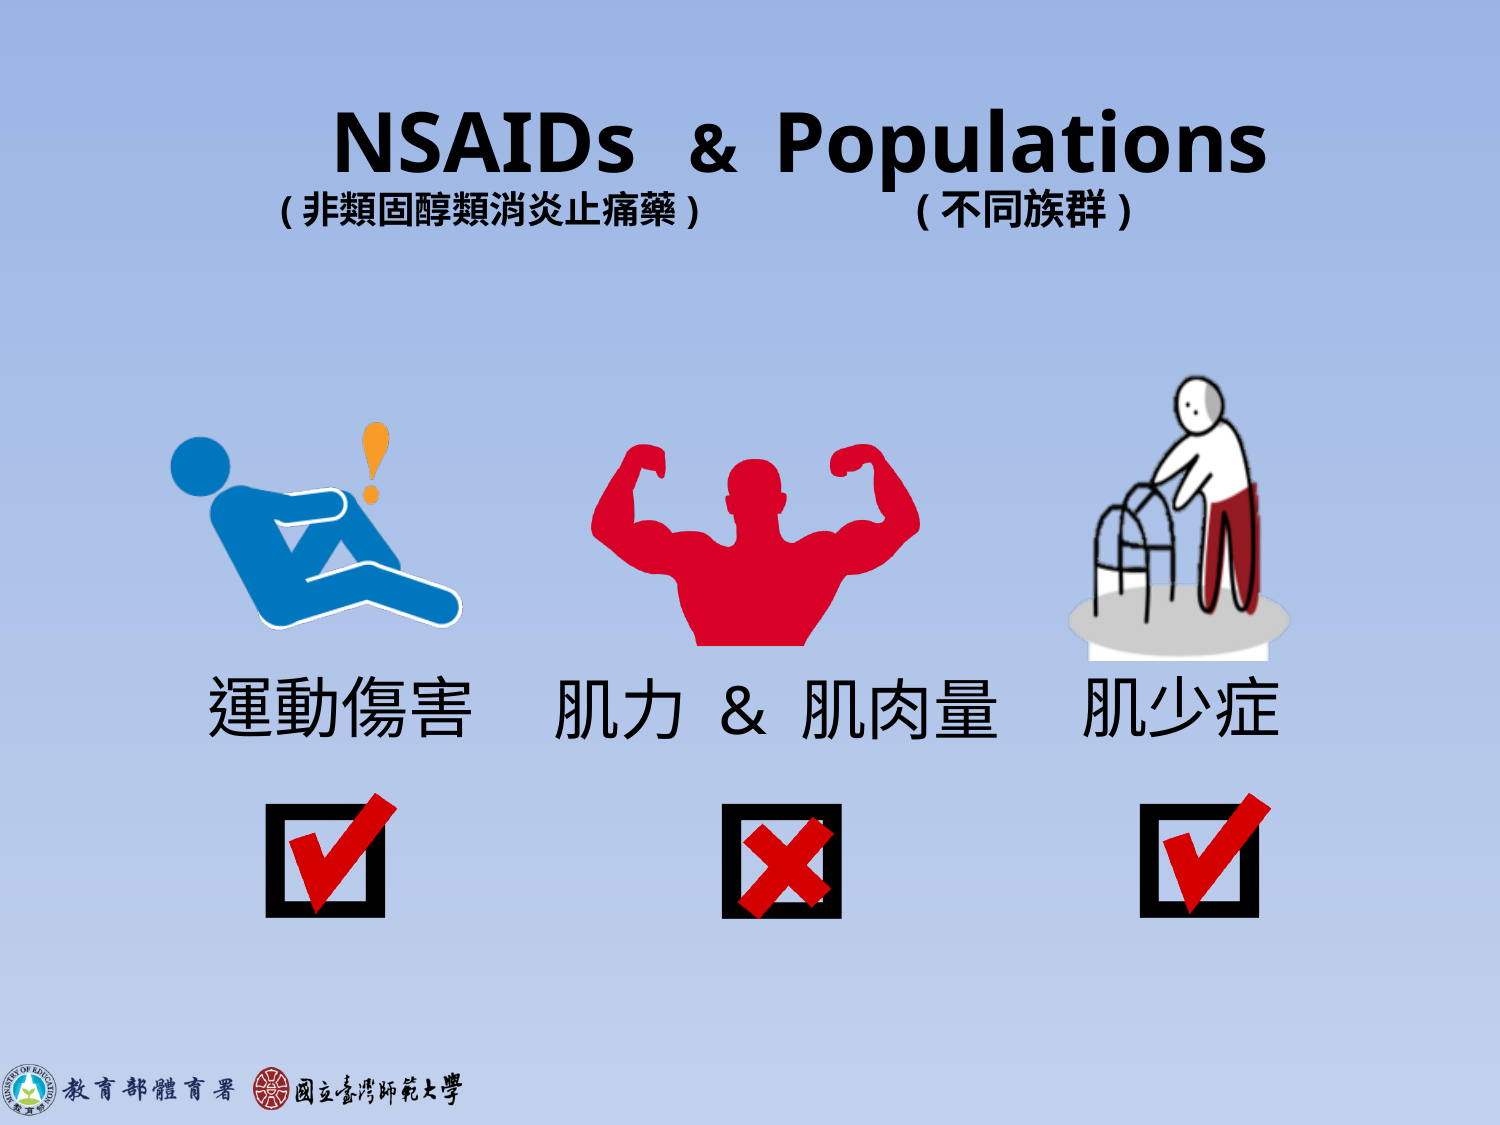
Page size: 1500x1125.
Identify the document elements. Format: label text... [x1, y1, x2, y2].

text_box (不同族群) [901, 176, 1158, 241]
text_box 肌少症 [1065, 657, 1299, 754]
picture [150, 332, 487, 668]
picture [693, 788, 842, 940]
text_box 肌力 & 肌肉量 [538, 660, 986, 757]
text_box 運動傷害 [192, 657, 493, 754]
picture [591, 336, 1297, 661]
text_box (非類固醇類消炎止痛藥) [265, 179, 724, 239]
picture [1139, 788, 1313, 957]
title NSAIDs & Populations [125, 45, 1476, 233]
picture [265, 788, 439, 957]
